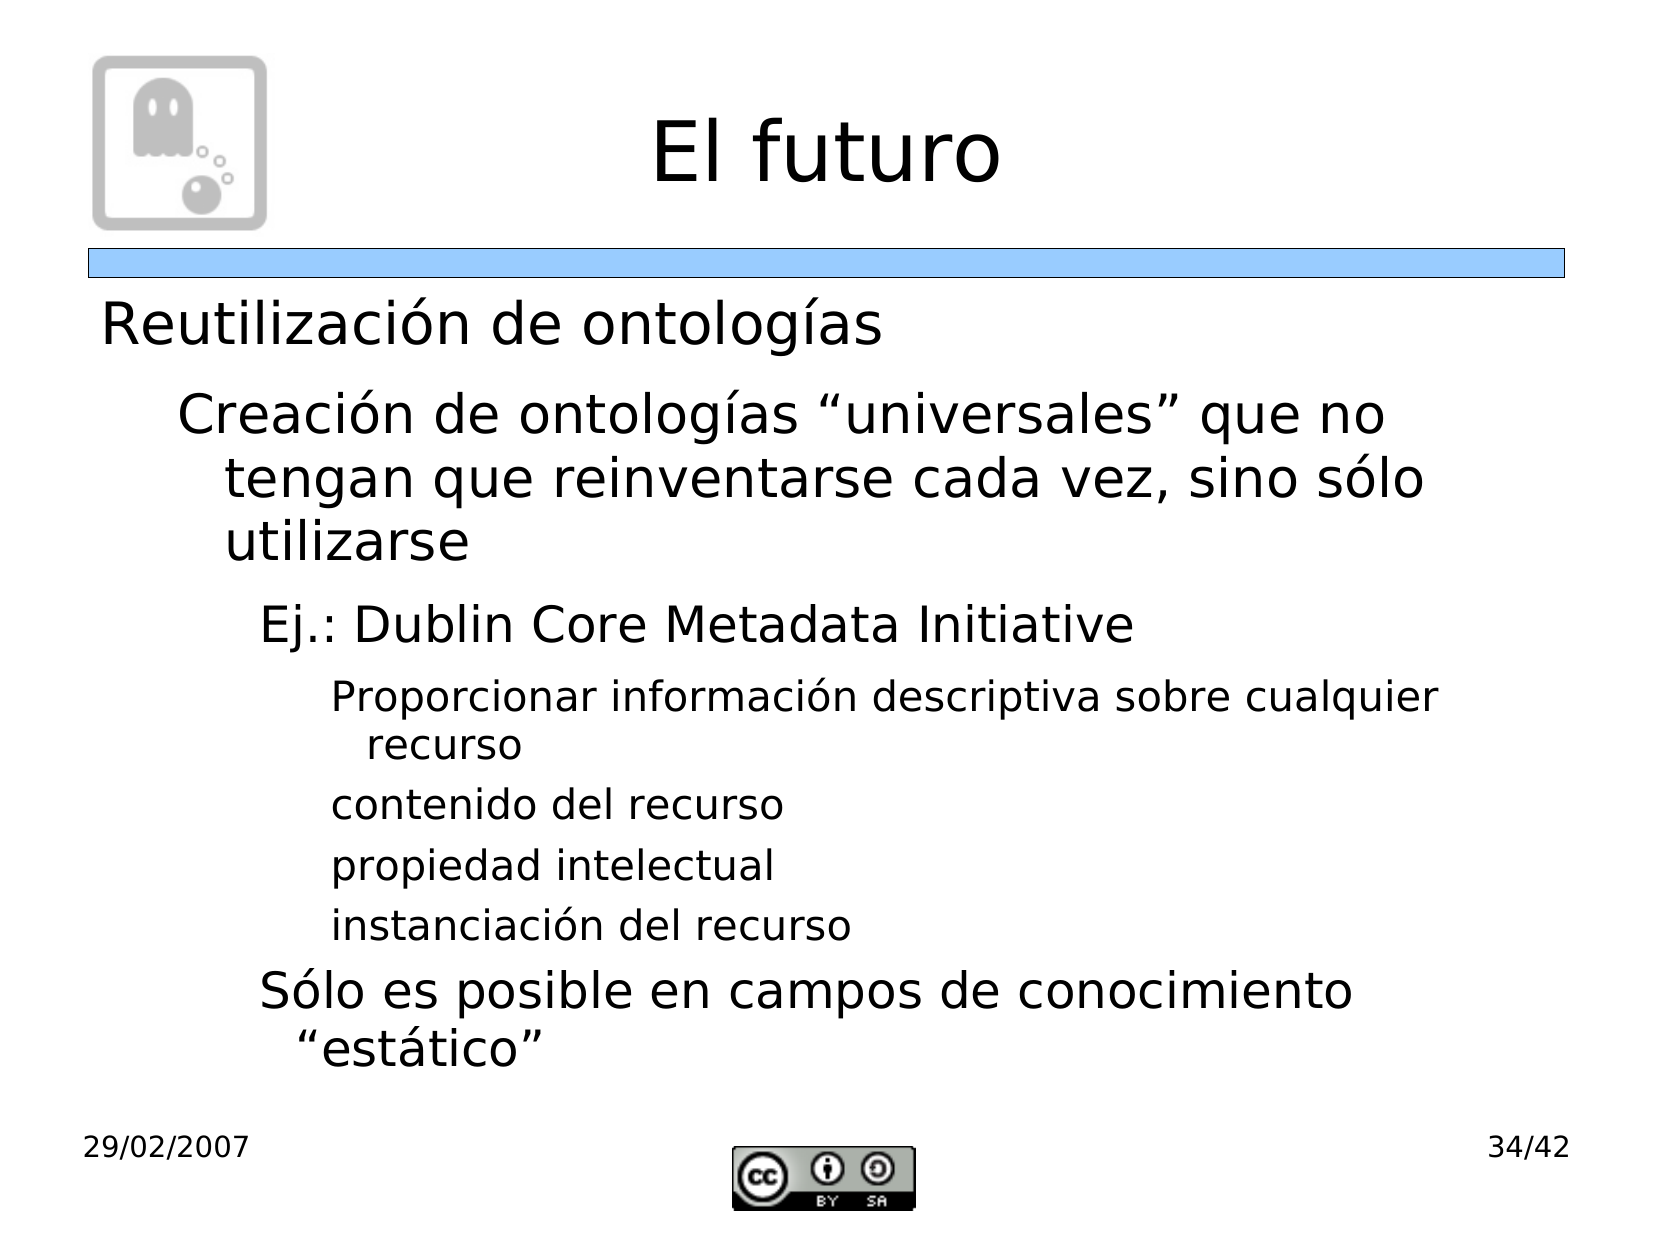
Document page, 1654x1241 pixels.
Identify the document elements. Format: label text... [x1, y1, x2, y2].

picture [732, 1146, 916, 1211]
list Reutilización de ontologías Creación de ontologías “universales” que no tengan que reinventarse cada vez, sino sólo utilizarse Ej.: Dublin Core Metadata Initiative Proporcionar información descriptiva sobre cualquier recurso contenido del recurso propiedad intelectual instanciación del recurso Sólo es posible en campos de conocimiento “estático” [82, 290, 1571, 1094]
title El futuro [82, 49, 1571, 257]
